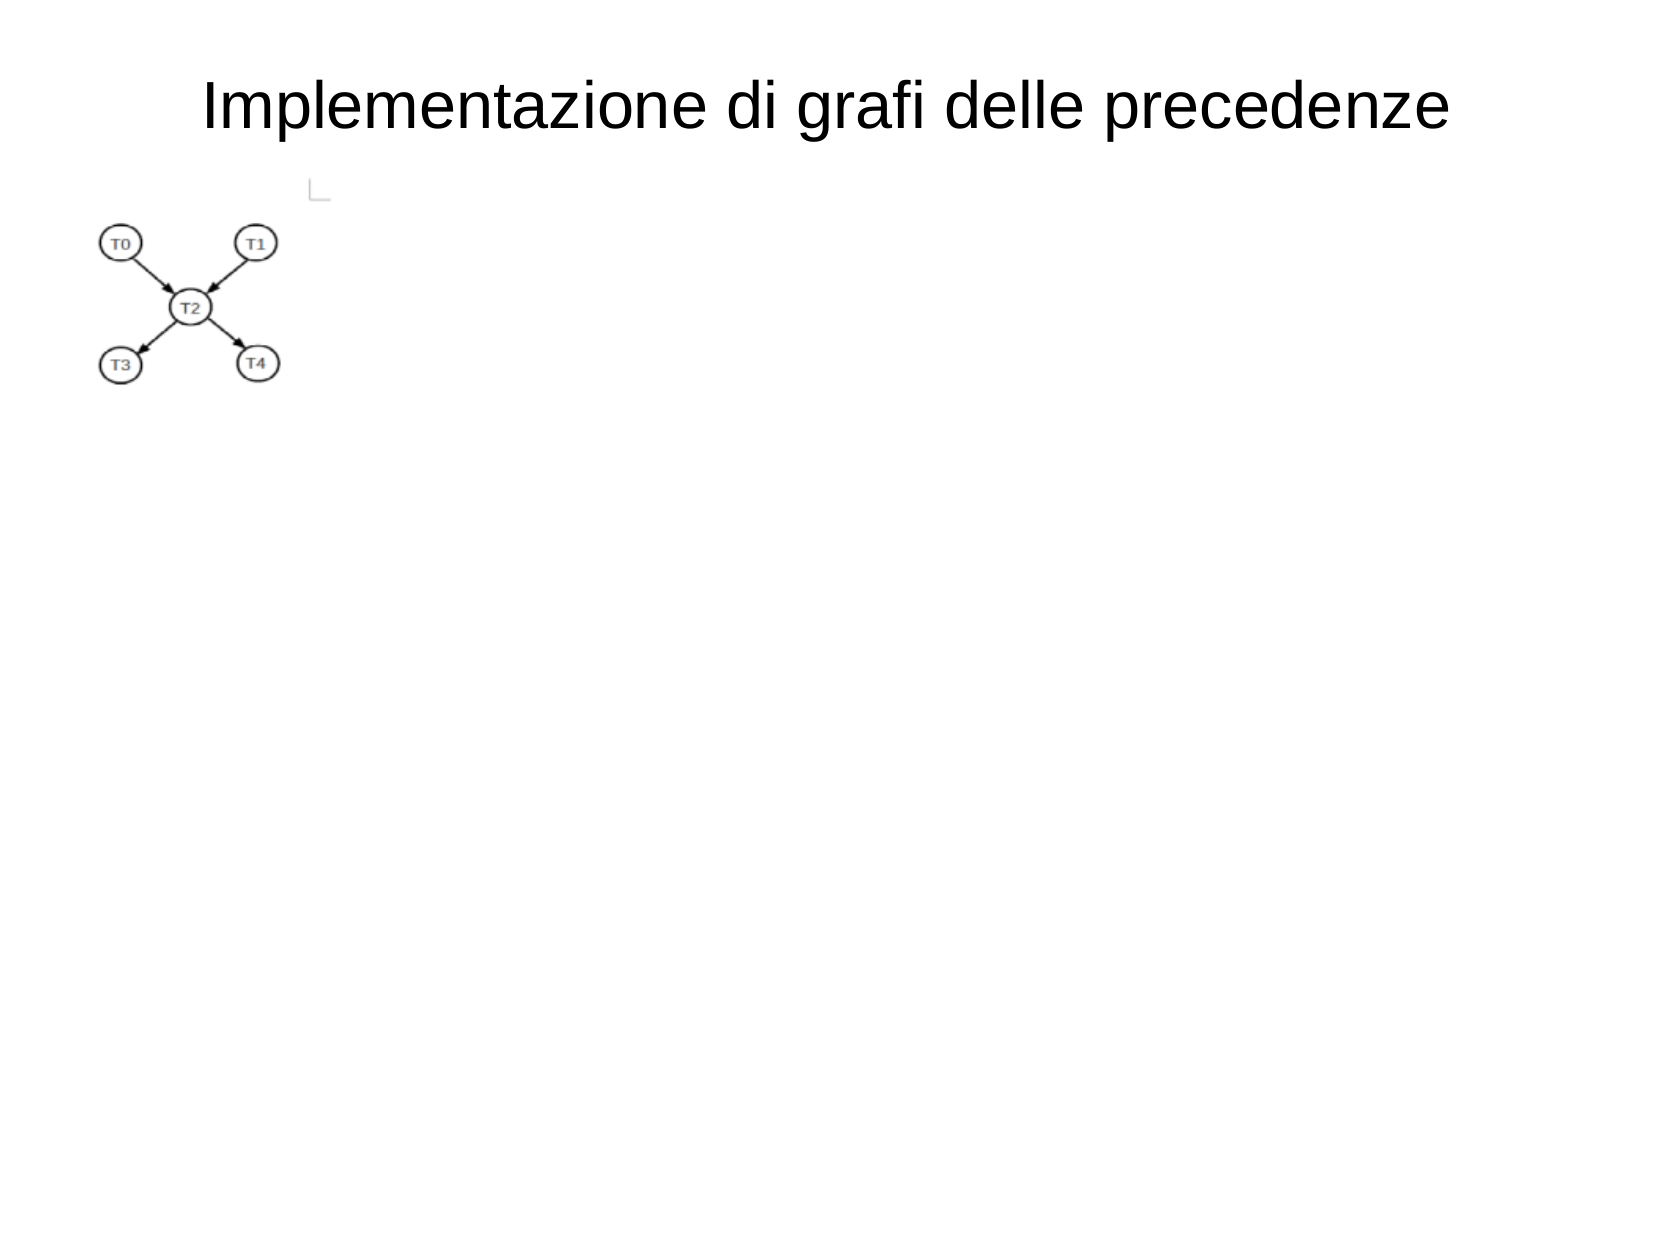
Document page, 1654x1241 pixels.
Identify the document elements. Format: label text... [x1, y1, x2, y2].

picture [67, 175, 350, 427]
title Implementazione di grafi delle precedenze [82, 2, 1571, 210]
